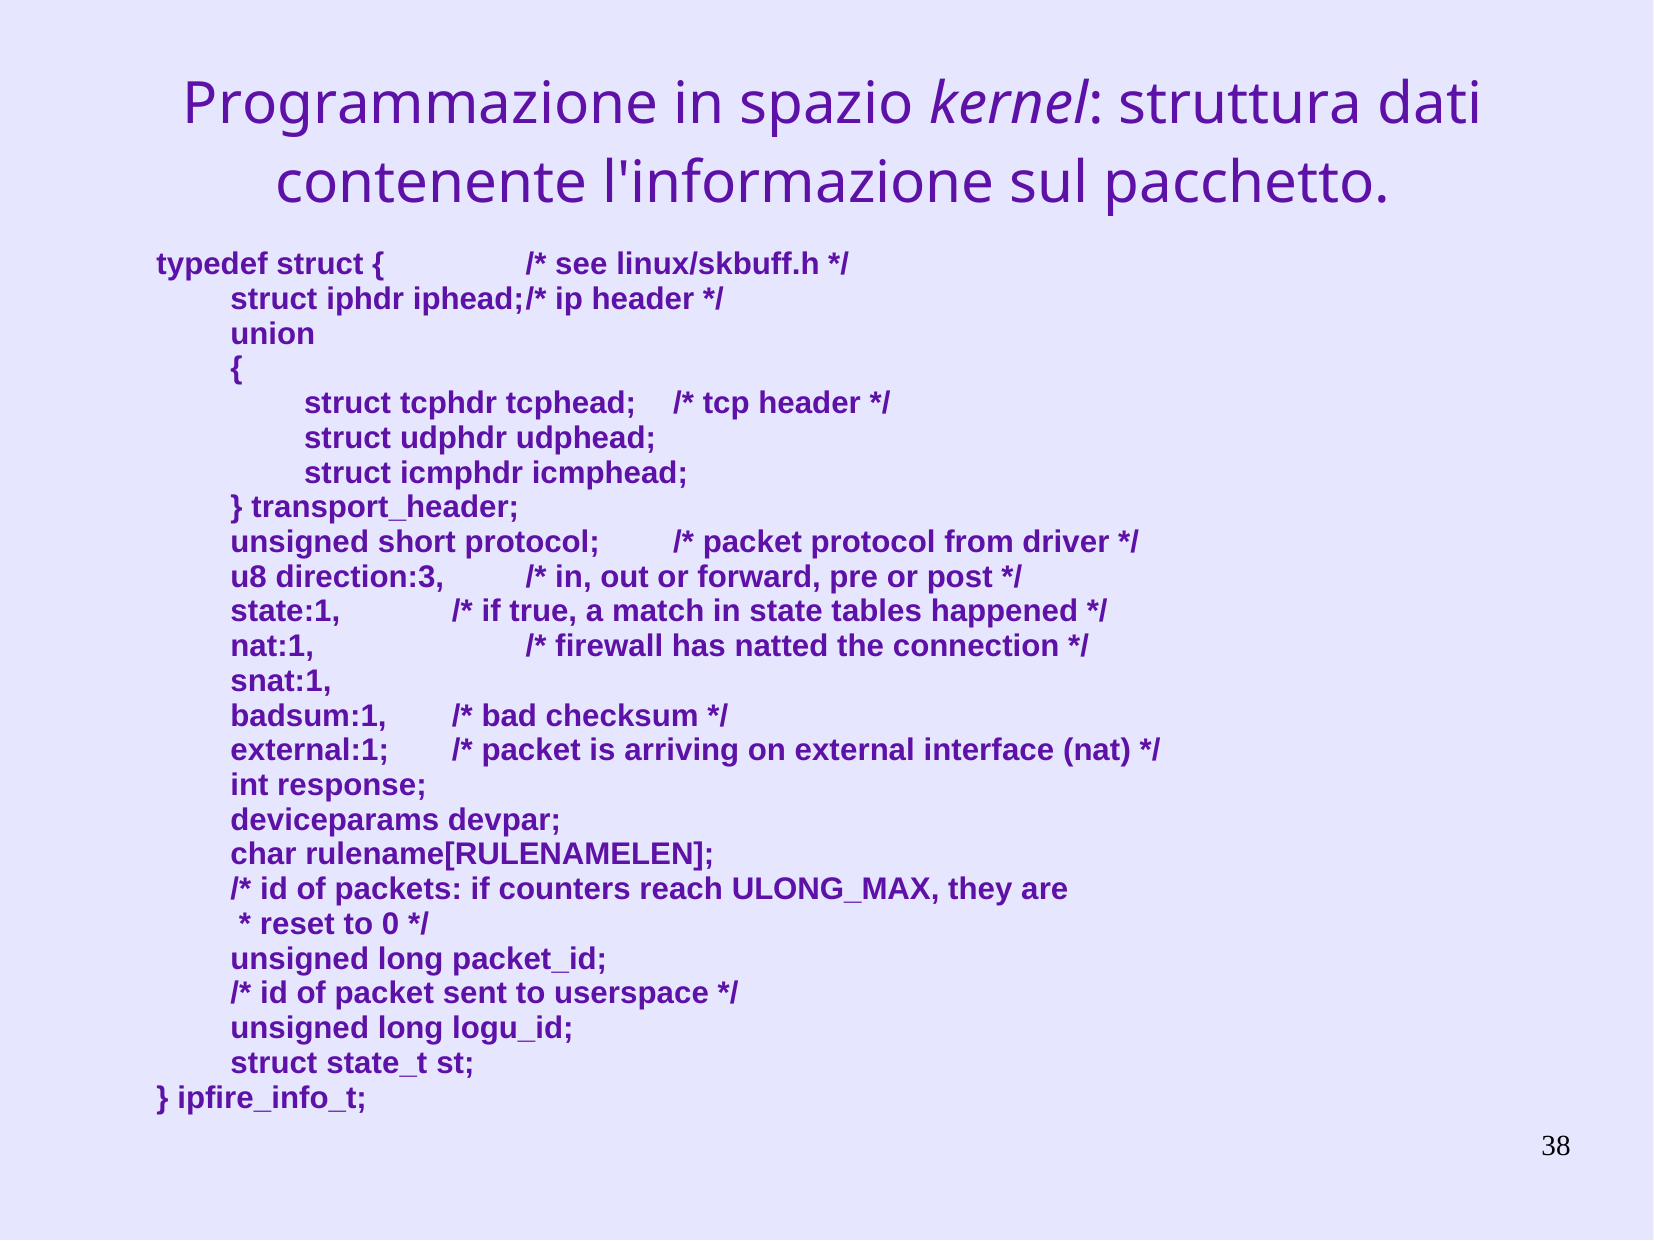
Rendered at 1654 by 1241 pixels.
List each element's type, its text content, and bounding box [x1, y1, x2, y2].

title Programmazione in spazio kernel: struttura dati contenente l'informazione sul pacchetto. [88, 43, 1577, 237]
subtitle typedef struct { /* see linux/skbuff.h */ struct iphdr iphead; /* ip header */ union { struct tcphdr tcphead; /* tcp header */ struct udphdr udphead; struct icmphdr icmphead; } transport_header; unsigned short protocol; /* packet protocol from driver */ u8 direction:3, /* in, out or forward, pre or post */ state:1, /* if true, a match in state tables happened */ nat:1, /* firewall has natted the connection */ snat:1, badsum:1, /* bad checksum */ external:1; /* packet is arriving on external interface (nat) */ int response; deviceparams devpar; char rulename[RULENAMELEN]; /* id of packets: if counters reach ULONG_MAX, they are * reset to 0 */ unsigned long packet_id; /* id of packet sent to userspace */ unsigned long logu_id; struct state_t st; } ipfire_info_t; [82, 246, 1571, 1115]
